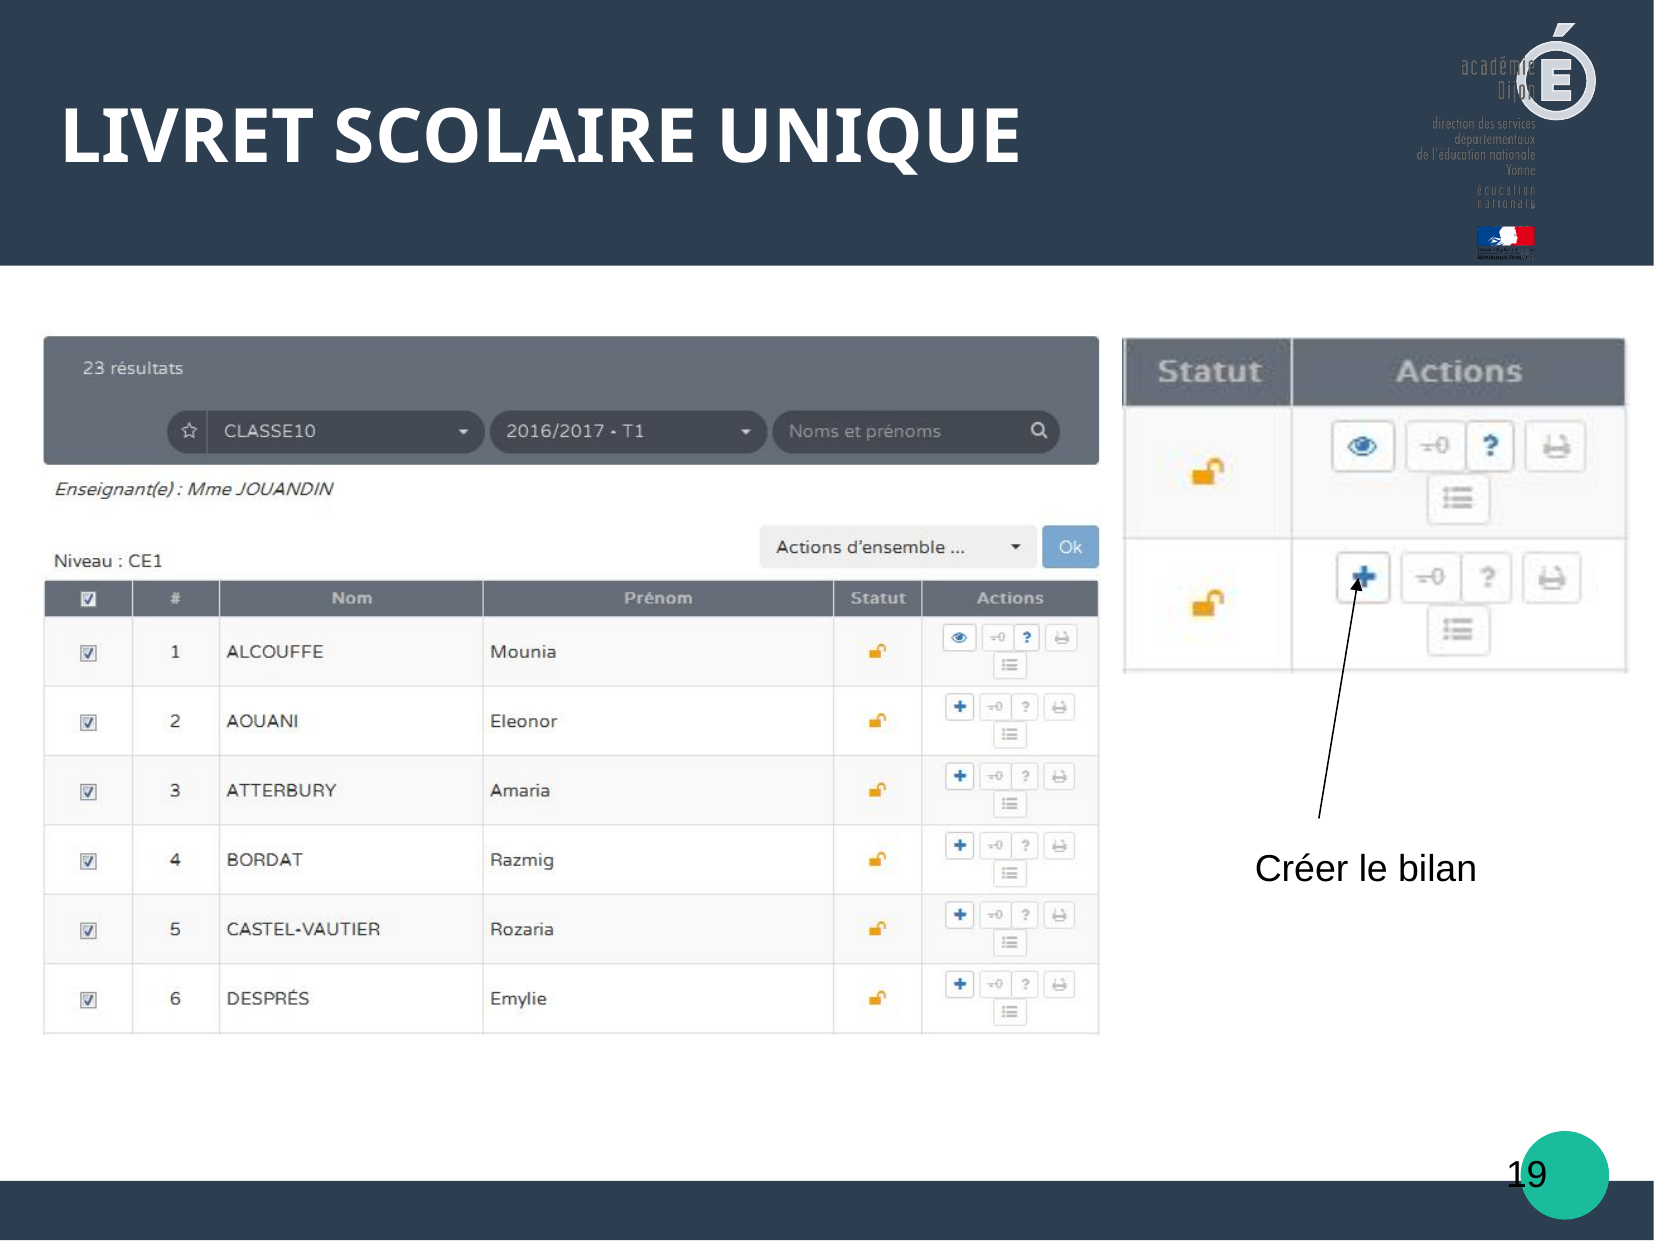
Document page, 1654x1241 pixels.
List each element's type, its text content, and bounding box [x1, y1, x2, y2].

text_box Créer le bilan [1240, 838, 1492, 896]
picture [11, 330, 1630, 1035]
picture [1417, 23, 1596, 260]
title LIVRET SCOLAIRE UNIQUE [59, 49, 1595, 207]
